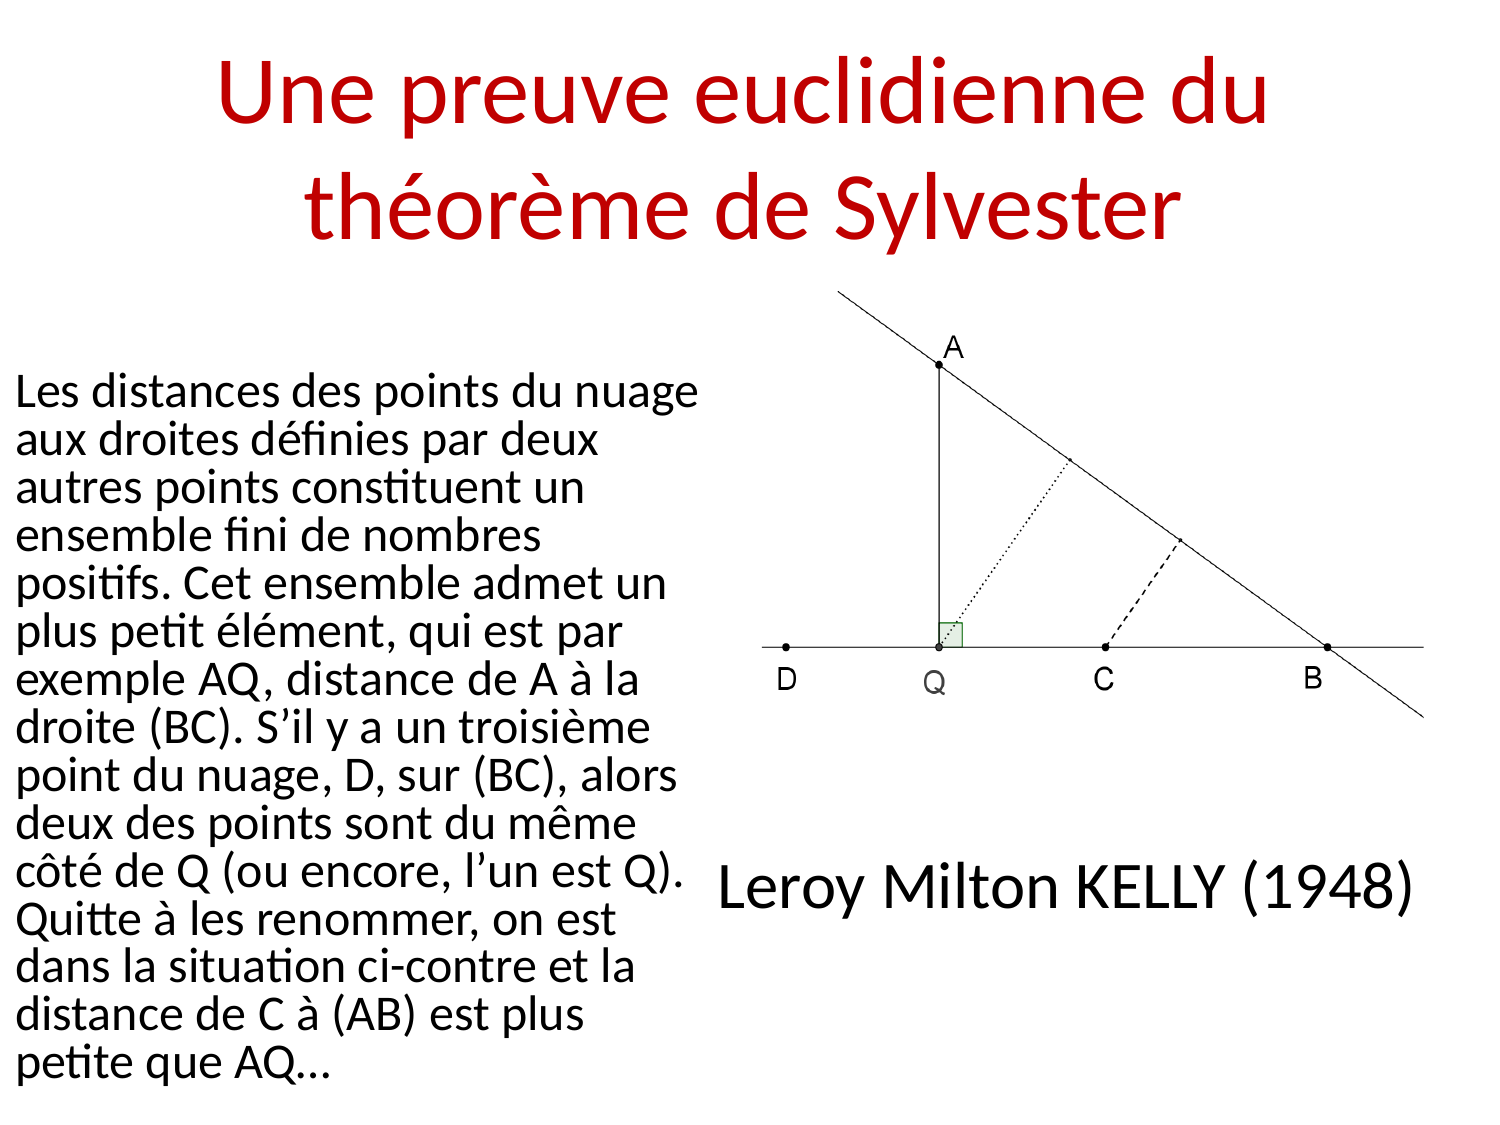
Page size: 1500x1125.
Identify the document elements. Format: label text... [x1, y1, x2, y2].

title Une preuve euclidienne du théorème de Sylvester [17, 19, 1471, 268]
text_box Leroy Milton KELLY (1948) [702, 834, 1471, 931]
picture [761, 291, 1424, 775]
list Les distances des points du nuage aux droites définies par deux autres points constituent un ensemble fini de nombres positifs. Cet ensemble admet un plus petit élément, qui est par exemple AQ, distance de A à la droite (BC). S’il y a un troisième point du nuage, D, sur (BC), alors deux des points sont du même côté de Q (ou encore, l’un est Q). Quitte à les renommer, on est dans la situation ci-contre et la distance de C à (AB) est plus petite que AQ… [0, 361, 717, 1106]
